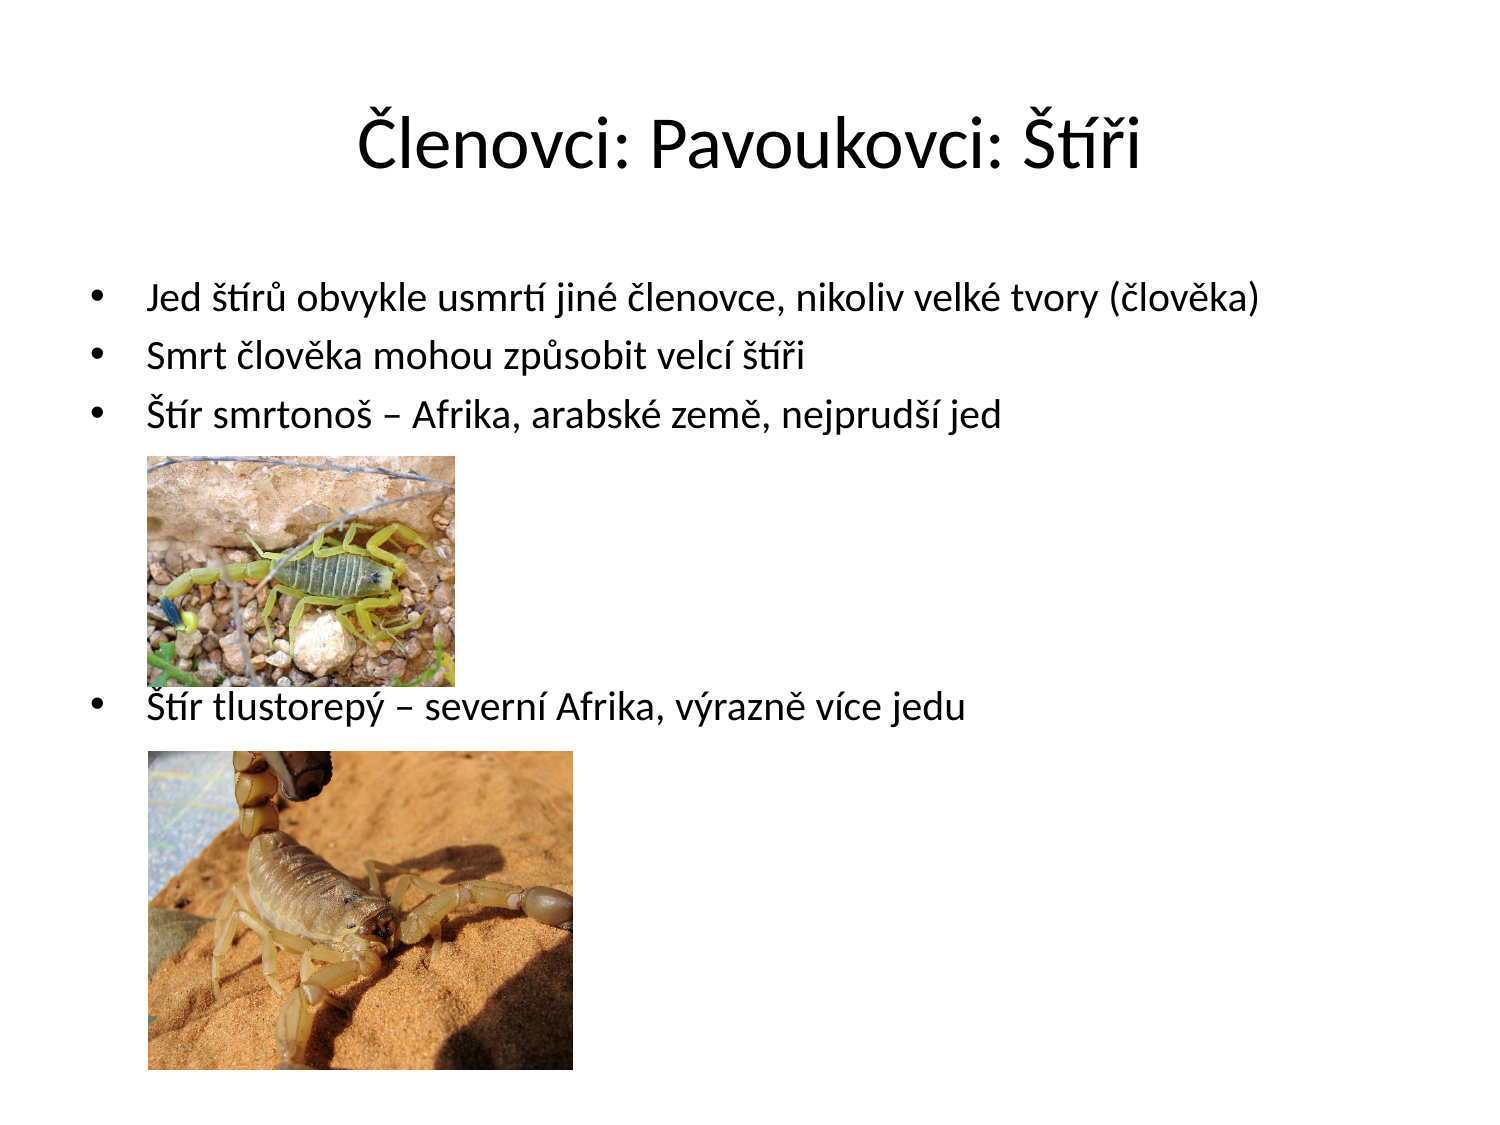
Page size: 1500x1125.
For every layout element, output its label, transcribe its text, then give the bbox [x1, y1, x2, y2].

title Členovci: Pavoukovci: Štíři [75, 45, 1425, 233]
picture [147, 456, 455, 687]
list Jed štírů obvykle usmrtí jiné členovce, nikoliv velké tvory (člověka) Smrt člověka mohou způsobit velcí štíři Štír smrtonoš – Afrika, arabské země, nejprudší jed Štír tlustorepý – severní Afrika, výrazně více jedu [75, 262, 1425, 1005]
picture [148, 751, 573, 1070]
